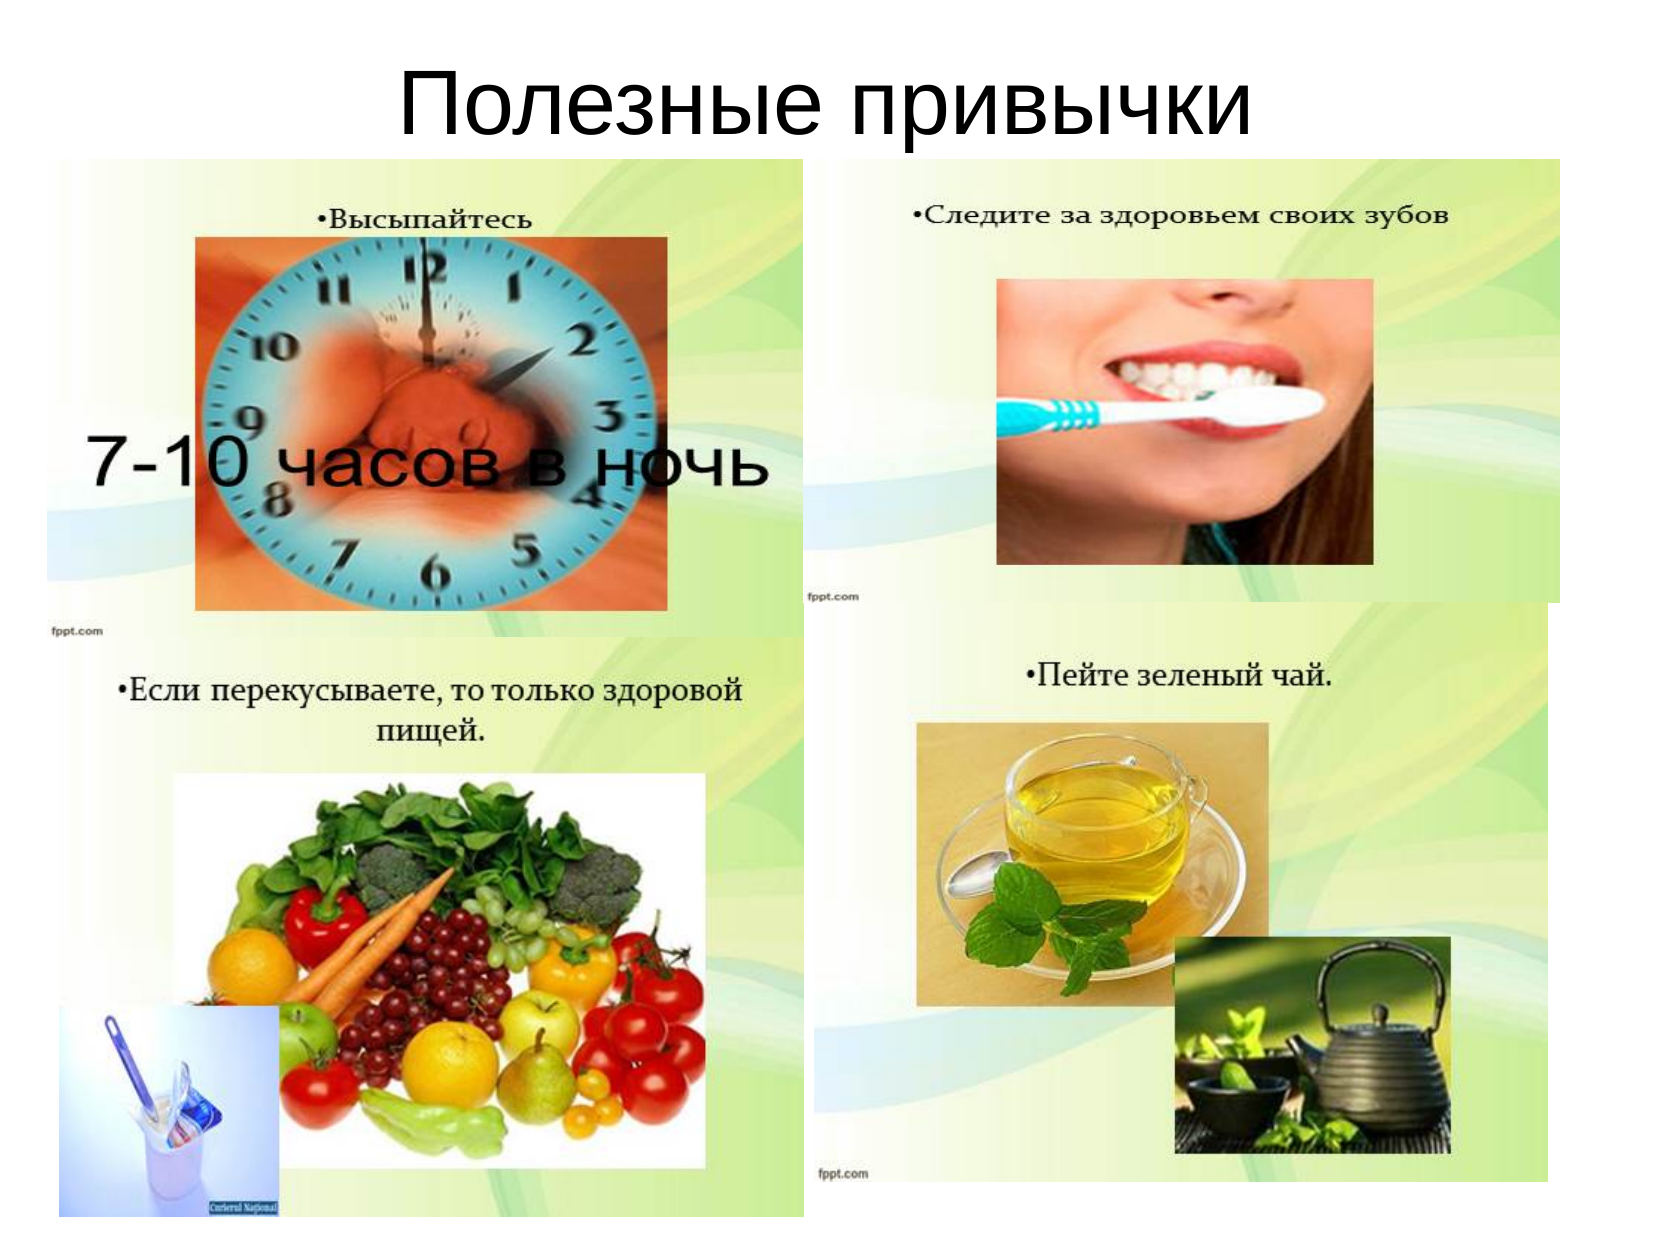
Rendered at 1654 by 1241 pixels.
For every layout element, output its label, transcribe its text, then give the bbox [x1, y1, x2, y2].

picture [47, 159, 1560, 1217]
title Полезные привычки [82, 49, 1571, 257]
